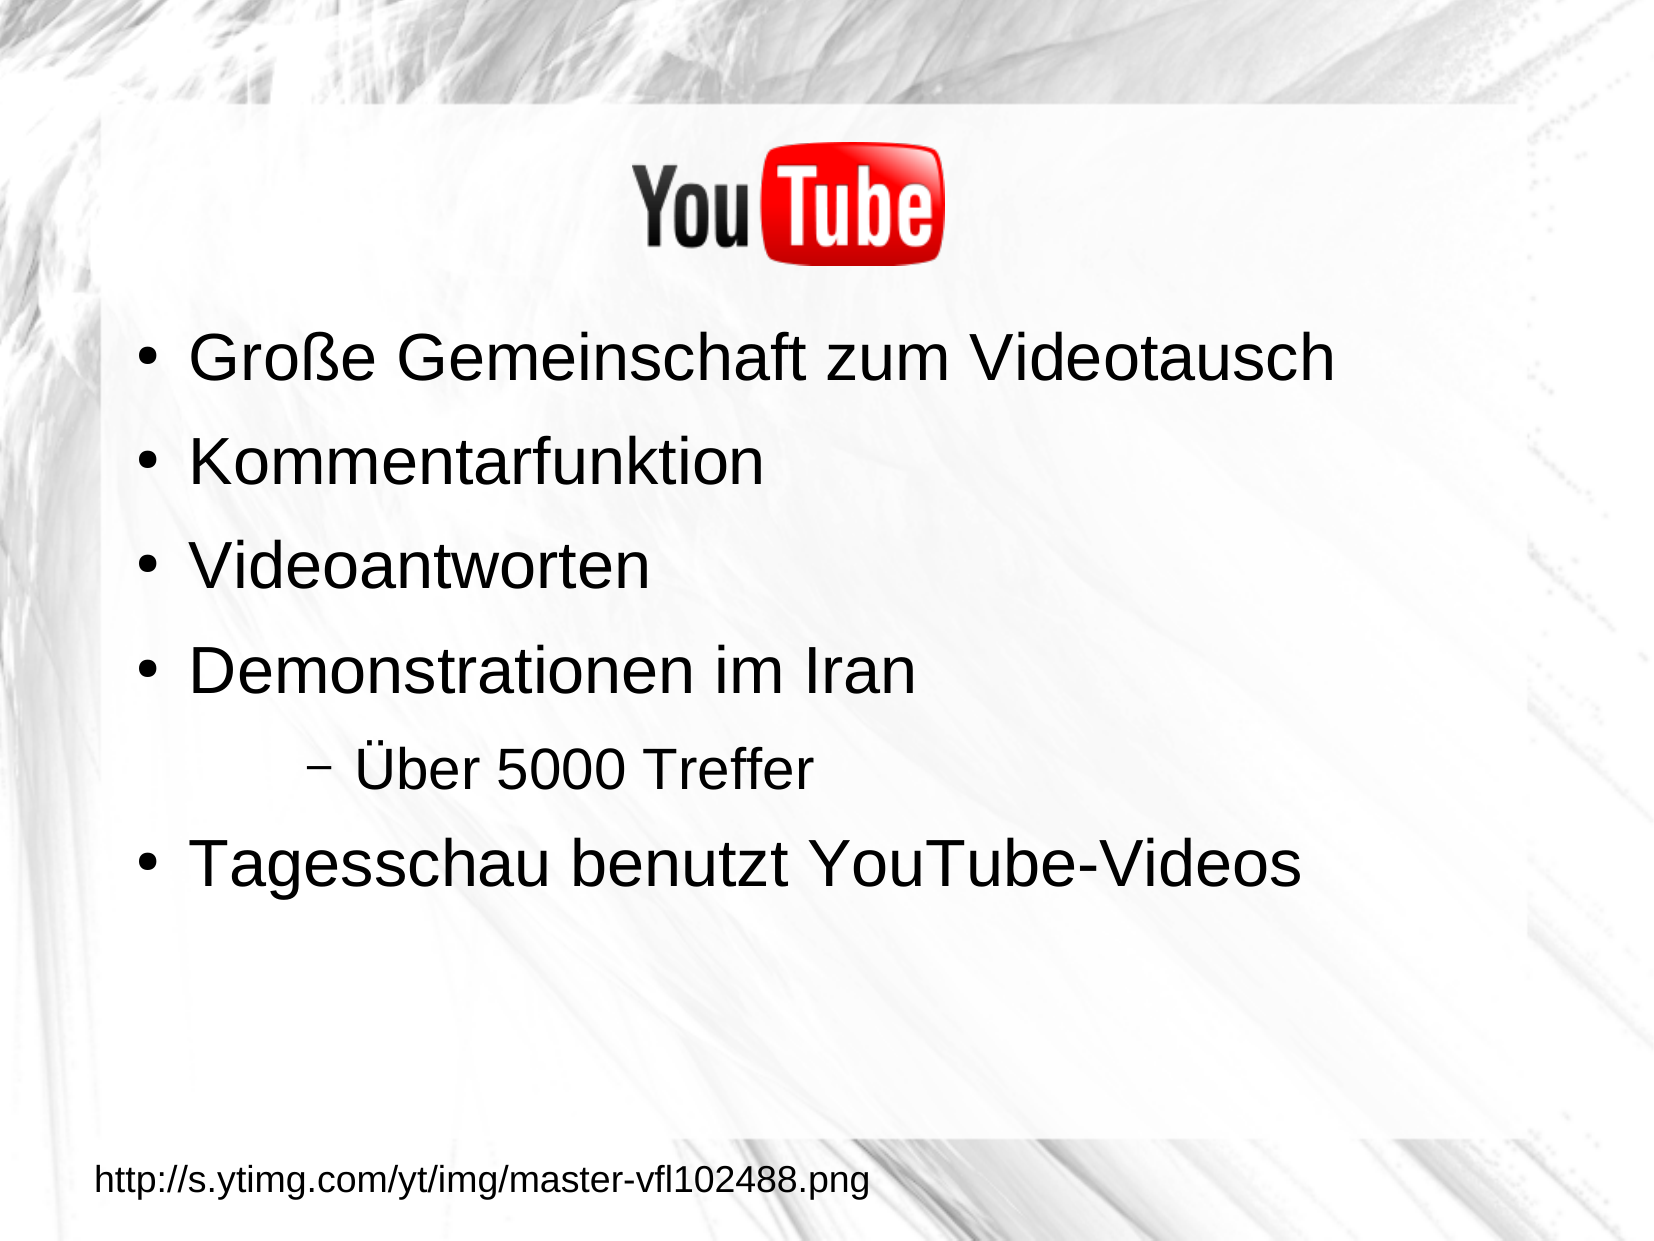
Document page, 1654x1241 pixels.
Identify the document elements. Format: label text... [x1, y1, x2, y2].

list Große Gemeinschaft zum Videotausch Kommentarfunktion Videoantworten Demonstrationen im Iran Über 5000 Treffer Tagesschau benutzt YouTube-Videos [118, 319, 1571, 1124]
text_box http://s.ytimg.com/yt/img/master-vfl102488.png [79, 1151, 886, 1209]
picture [0, 0, 1654, 1241]
